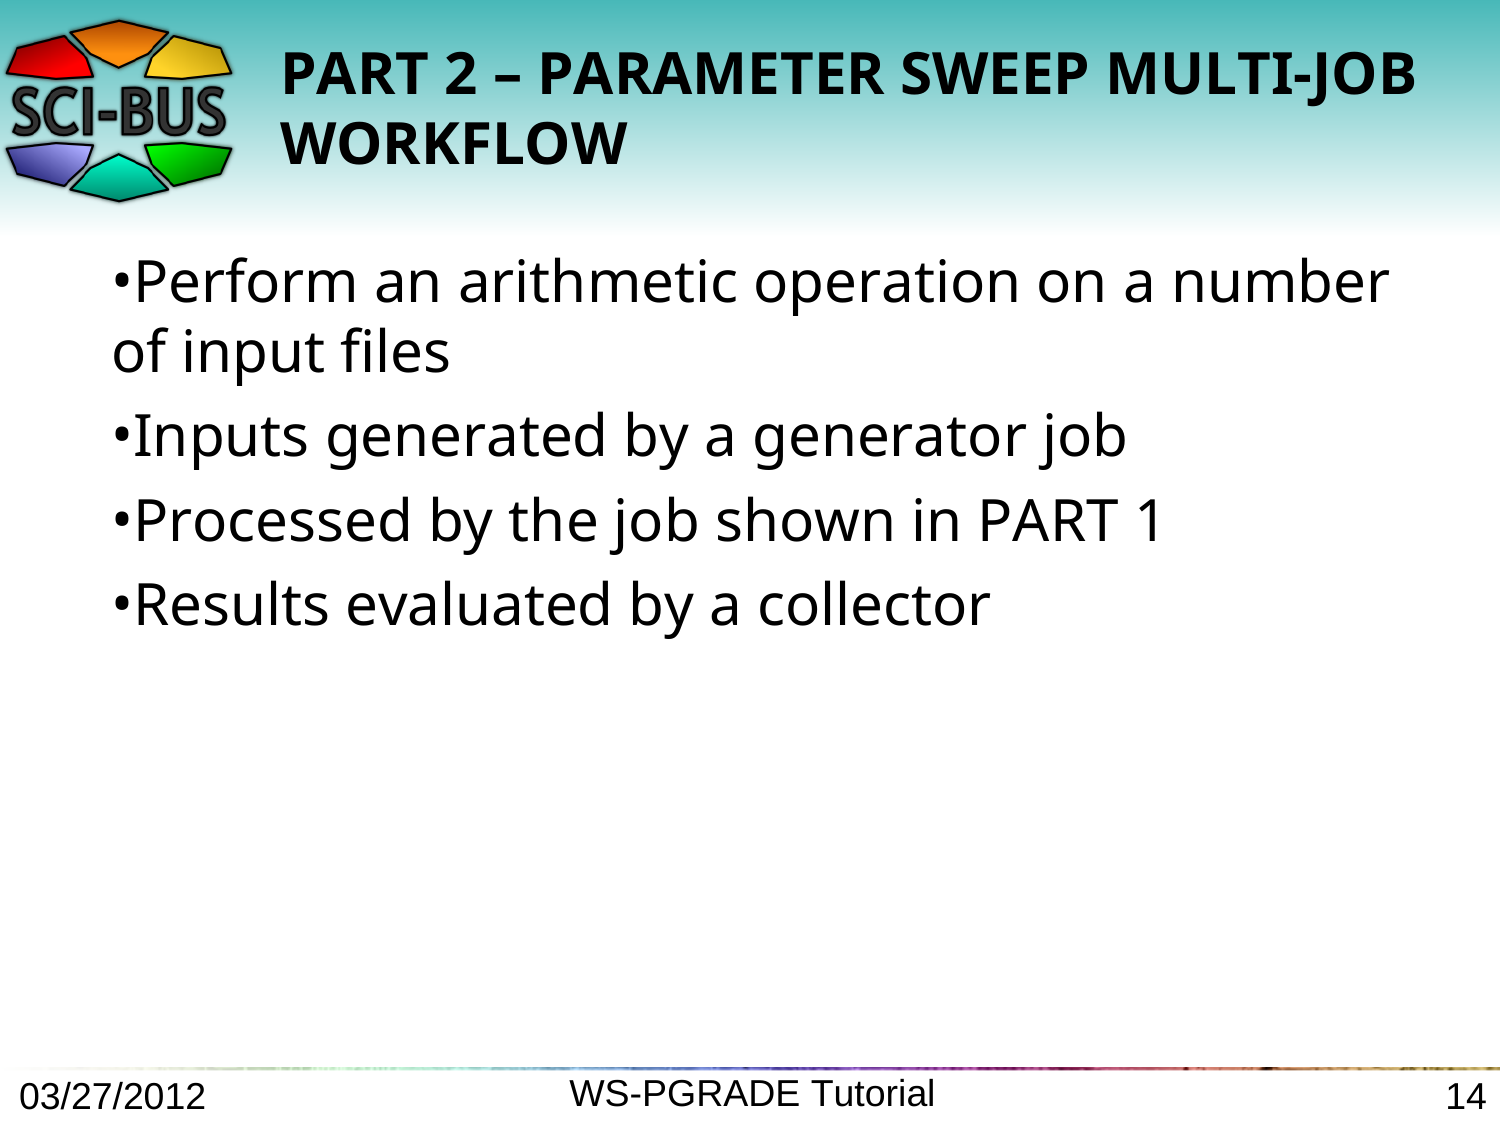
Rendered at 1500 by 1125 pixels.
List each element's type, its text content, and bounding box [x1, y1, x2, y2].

picture [0, 15, 237, 207]
title PART 2 – PARAMETER SWEEP MULTI-JOB WORKFLOW [265, 28, 1477, 184]
picture [0, 1067, 1500, 1125]
list Perform an arithmetic operation on a number of input files Inputs generated by a generator job Processed by the job shown in PART 1 Results evaluated by a collector [87, 236, 1426, 995]
